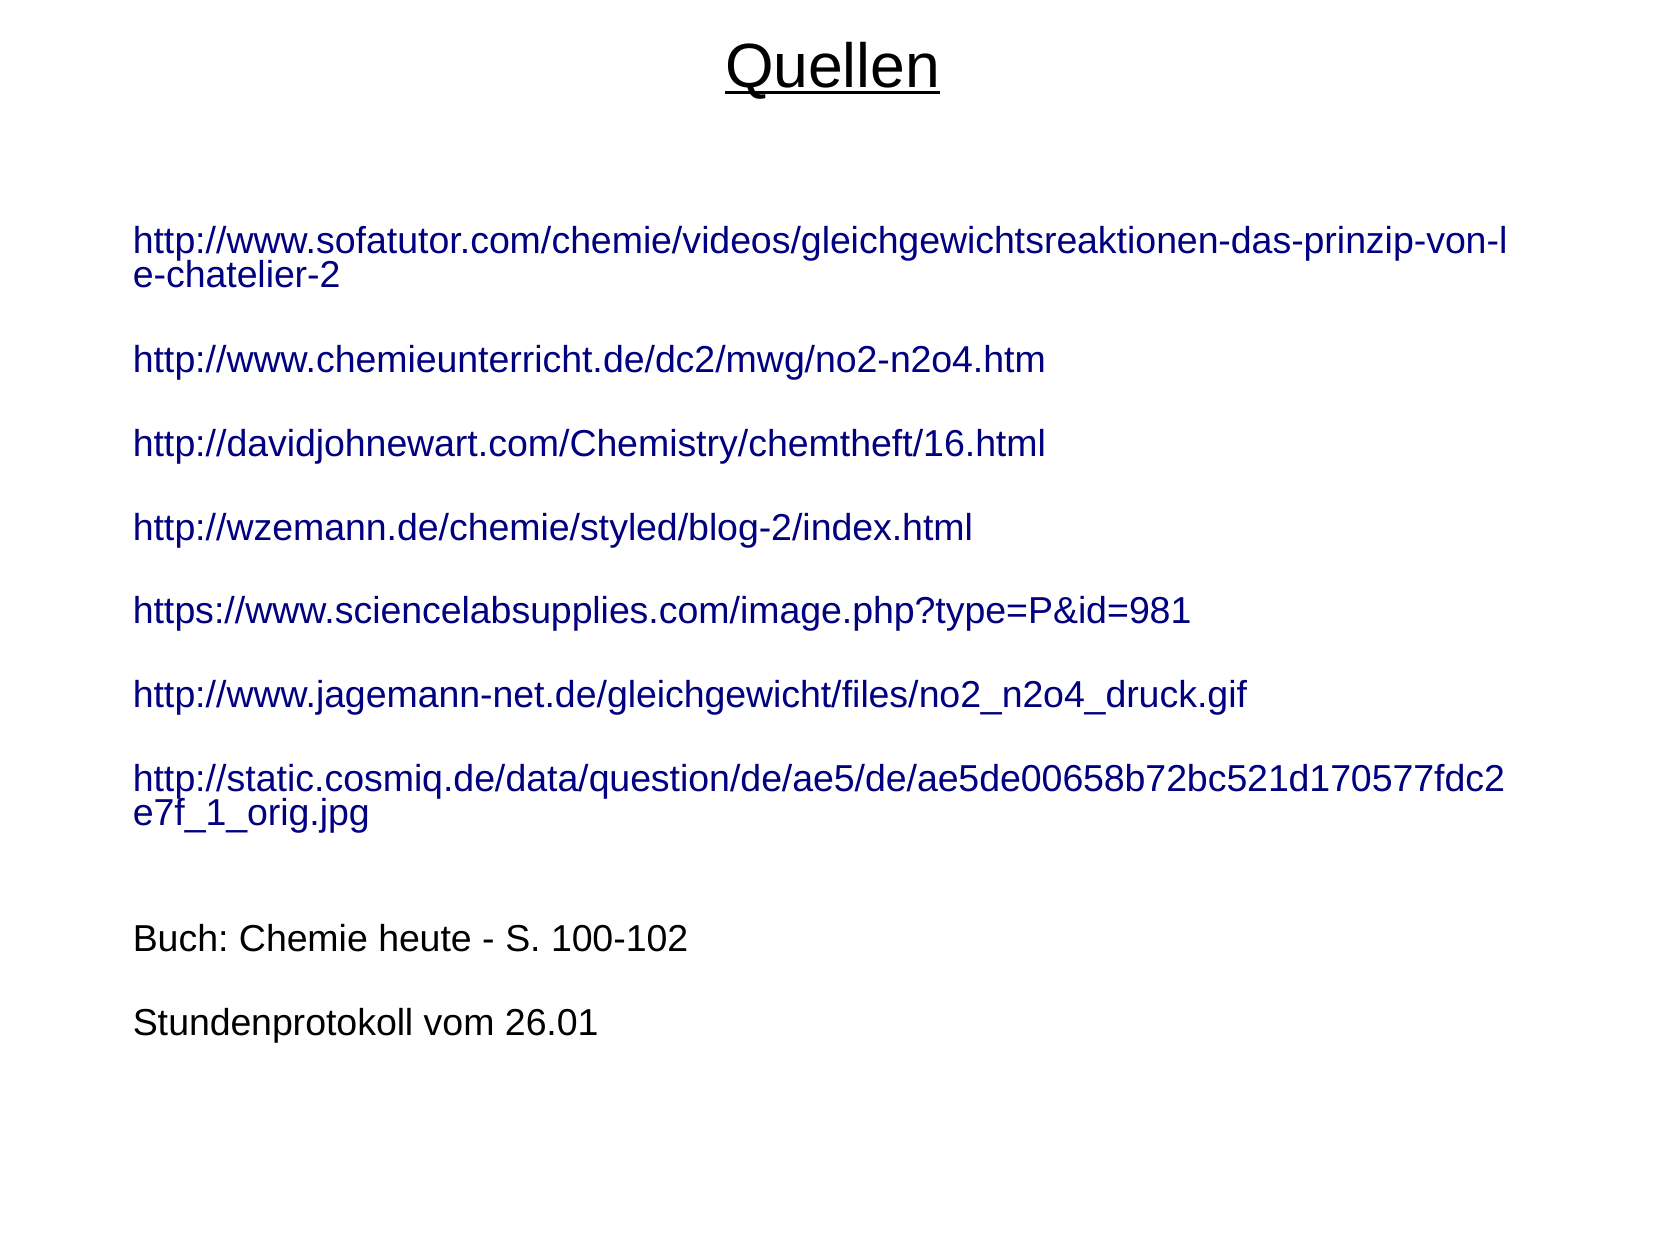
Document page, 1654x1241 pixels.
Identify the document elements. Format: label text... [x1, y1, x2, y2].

text_box http://www.sofatutor.com/chemie/videos/gleichgewichtsreaktionen-das-prinzip-von-le-chatelier-2 http://www.chemieunterricht.de/dc2/mwg/no2-n2o4.htm http://davidjohnewart.com/Chemistry/chemtheft/16.html http://wzemann.de/chemie/styled/blog-2/index.html https://www.sciencelabsupplies.com/image.php?type=P&id=981 http://www.jagemann-net.de/gleichgewicht/files/no2_n2o4_druck.gif http://static.cosmiq.de/data/question/de/ae5/de/ae5de00658b72bc521d170577fdc2e7f_1_orig.jpg Buch: Chemie heute - S. 100-102 Stundenprotokoll vom 26.01 [118, 212, 1536, 1182]
text_box Quellen [118, 23, 1548, 119]
